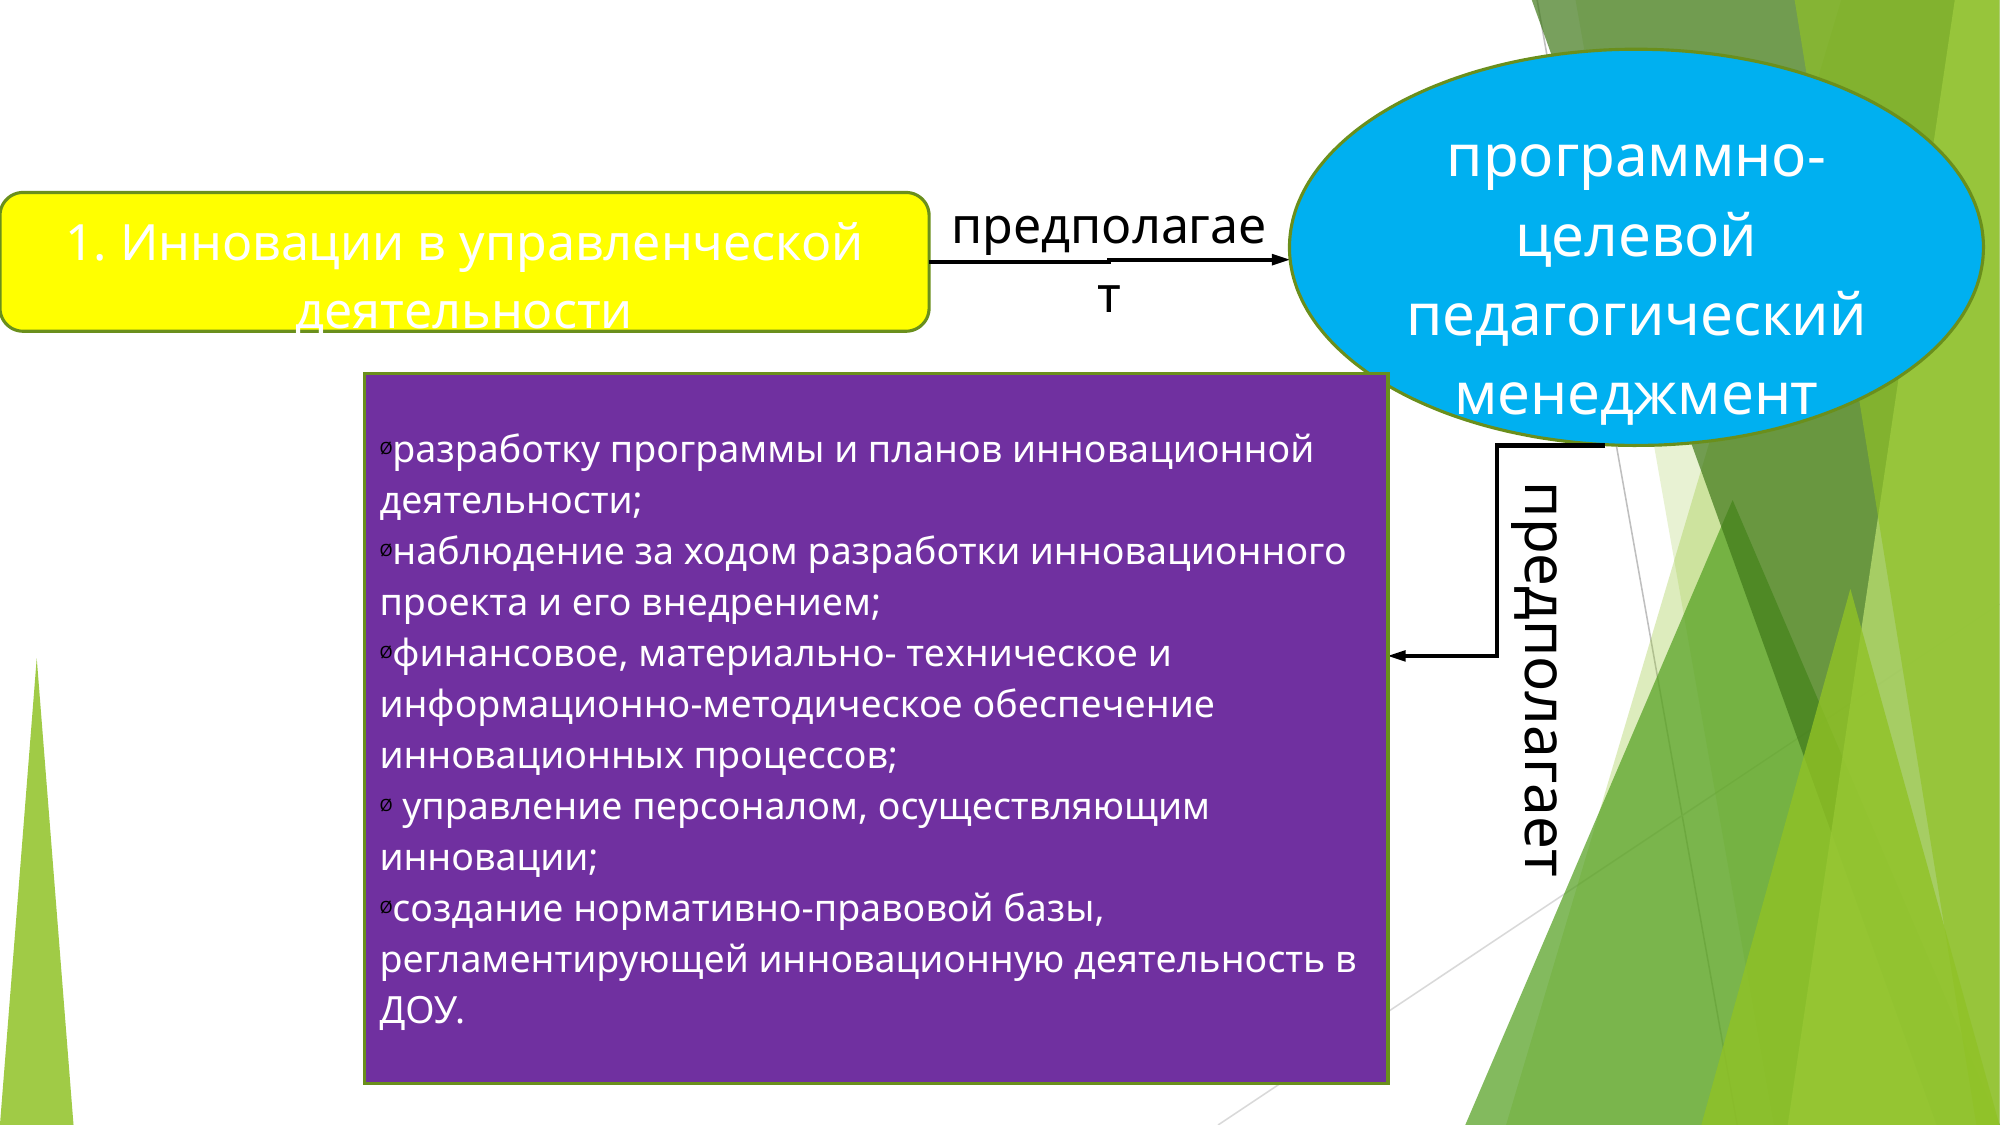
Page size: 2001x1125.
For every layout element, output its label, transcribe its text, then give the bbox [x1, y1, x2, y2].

text_box программно-целевой педагогический менеджмент [1290, 49, 1984, 446]
text_box 1. Инновации в управленческой деятельности [0, 192, 929, 332]
text_box разработку программы и планов инновационной деятельности; наблюдение за ходом разработки инновационного проекта и его внедрением; финансовое, материально- техническое и информационно-методическое обеспечение инновационных процессов; управление персоналом, осуществляющим инновации; создание нормативно-правовой базы, регламентирующей инновационную деятельность в ДОУ. [364, 373, 1389, 1084]
text_box предполагает [929, 183, 1290, 335]
text_box предполагает [1501, 445, 1601, 914]
